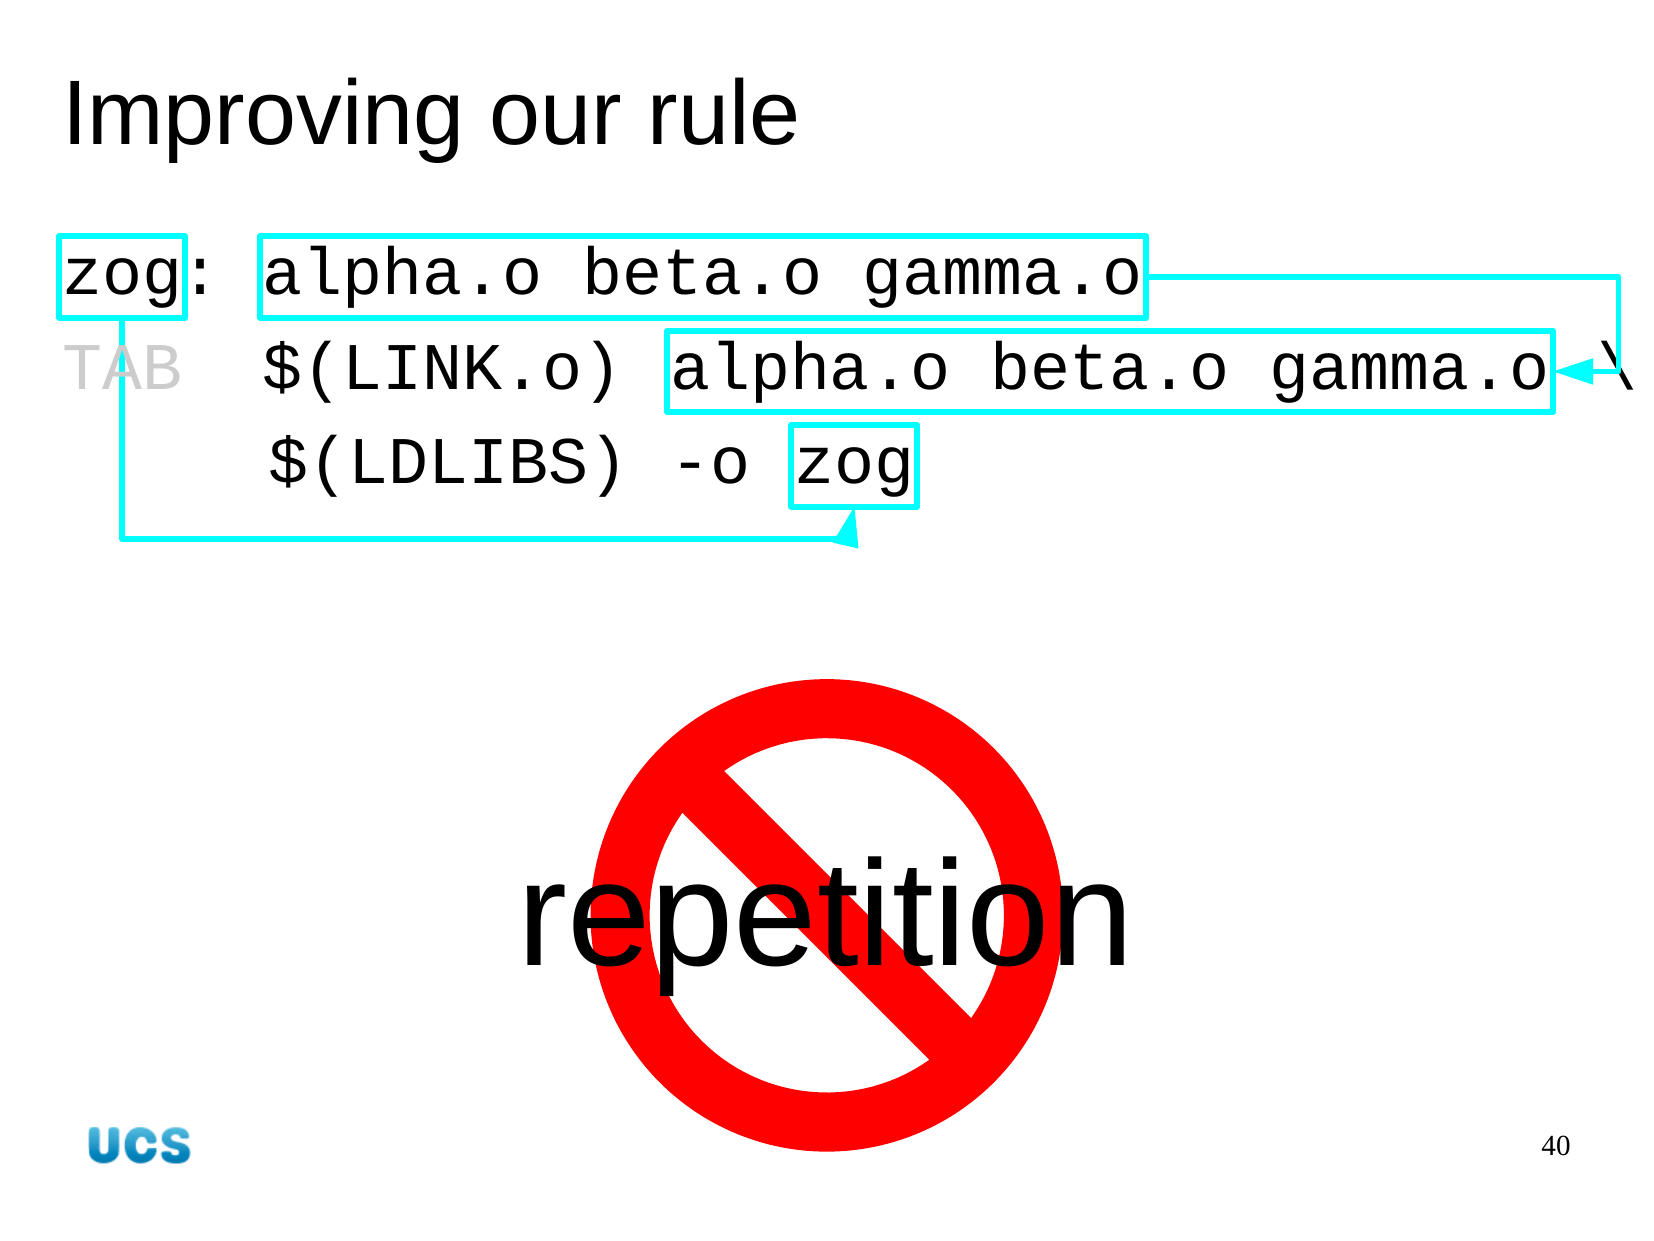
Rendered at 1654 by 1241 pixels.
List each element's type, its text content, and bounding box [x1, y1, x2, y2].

text_box alpha.o beta.o gamma.o [667, 330, 1554, 413]
text_box $(LDLIBS) [265, 425, 632, 507]
text_box TAB [59, 330, 186, 413]
text_box $(LINK.o) [259, 330, 626, 413]
text_box Improving our rule [59, 59, 805, 168]
text_box zog [791, 425, 918, 507]
text_box zog [59, 236, 177, 318]
picture [88, 1126, 191, 1165]
text_box [608, 679, 1046, 826]
text_box [606, 1001, 1047, 1152]
text_box alpha.o beta.o gamma.o [259, 236, 1146, 318]
text_box : [177, 236, 224, 318]
text_box \ [1594, 330, 1616, 369]
text_box -o [667, 425, 754, 507]
text_box repetition [472, 826, 1138, 1001]
text_box \ [1594, 330, 1641, 413]
